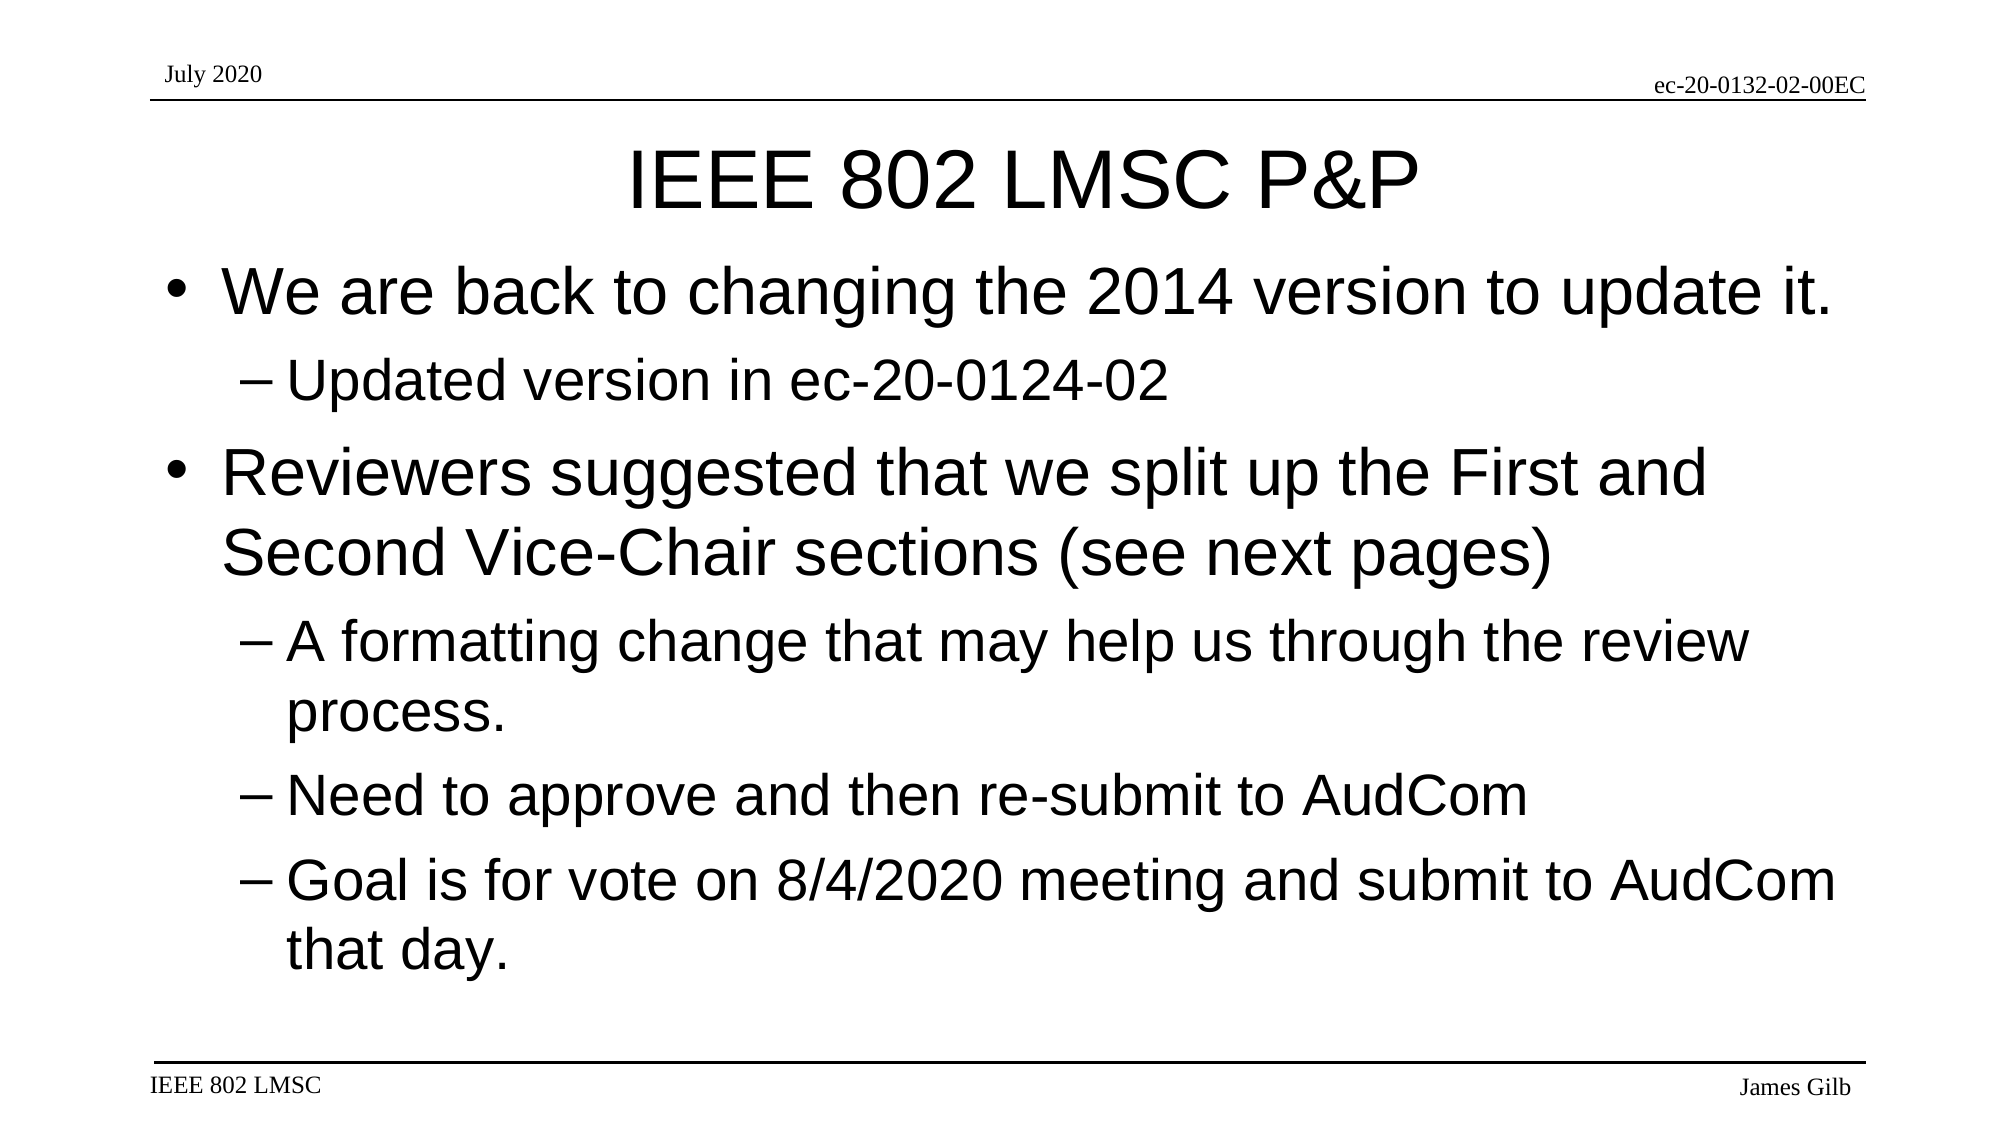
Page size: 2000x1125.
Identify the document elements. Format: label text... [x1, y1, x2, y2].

list We are back to changing the 2014 version to update it. Updated version in ec-20-0124-02 Reviewers suggested that we split up the First and Second Vice-Chair sections (see next pages) A formatting change that may help us through the review process. Need to approve and then re-submit to AudCom Goal is for vote on 8/4/2020 meeting and submit to AudCom that day. [149, 239, 1900, 1051]
title IEEE 802 LMSC P&P [149, 112, 1900, 238]
